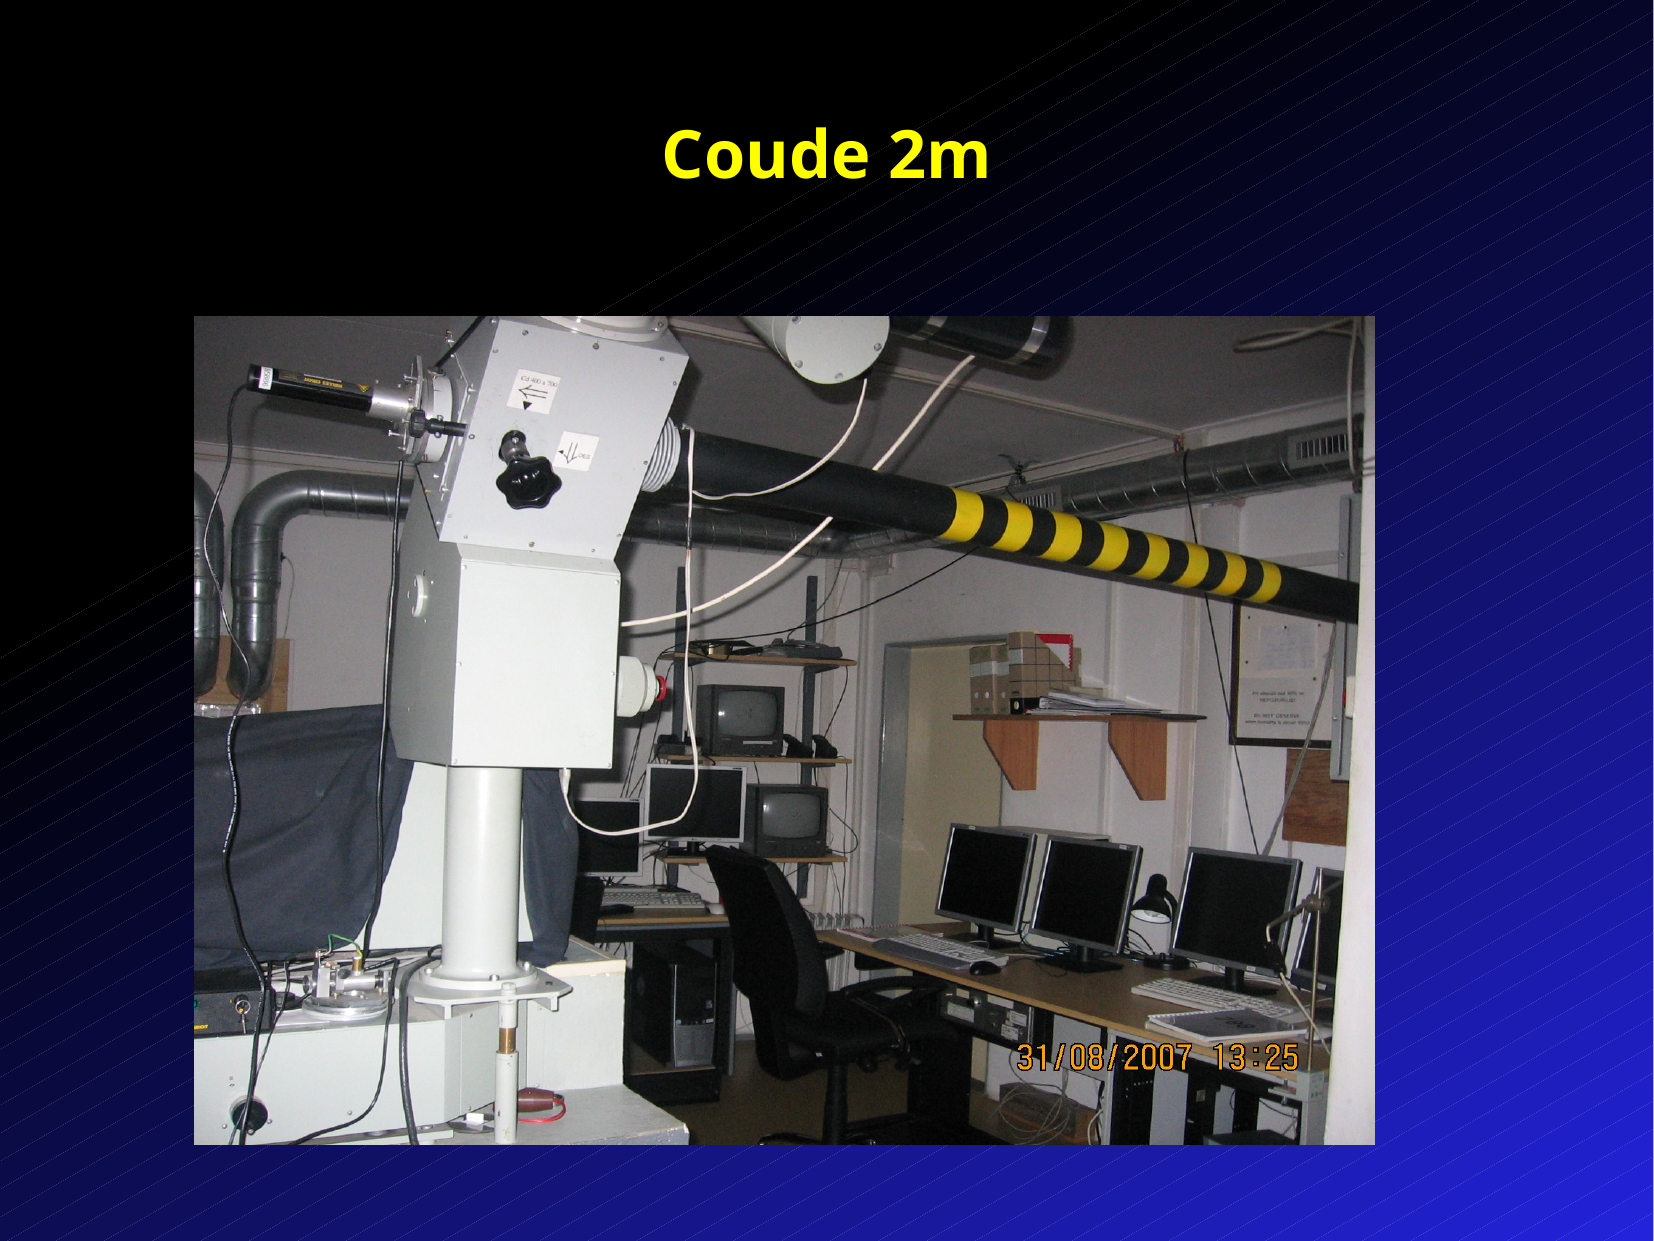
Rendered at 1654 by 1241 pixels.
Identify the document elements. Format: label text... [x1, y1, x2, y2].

picture [194, 316, 1375, 1145]
title Coude 2m [82, 49, 1571, 257]
